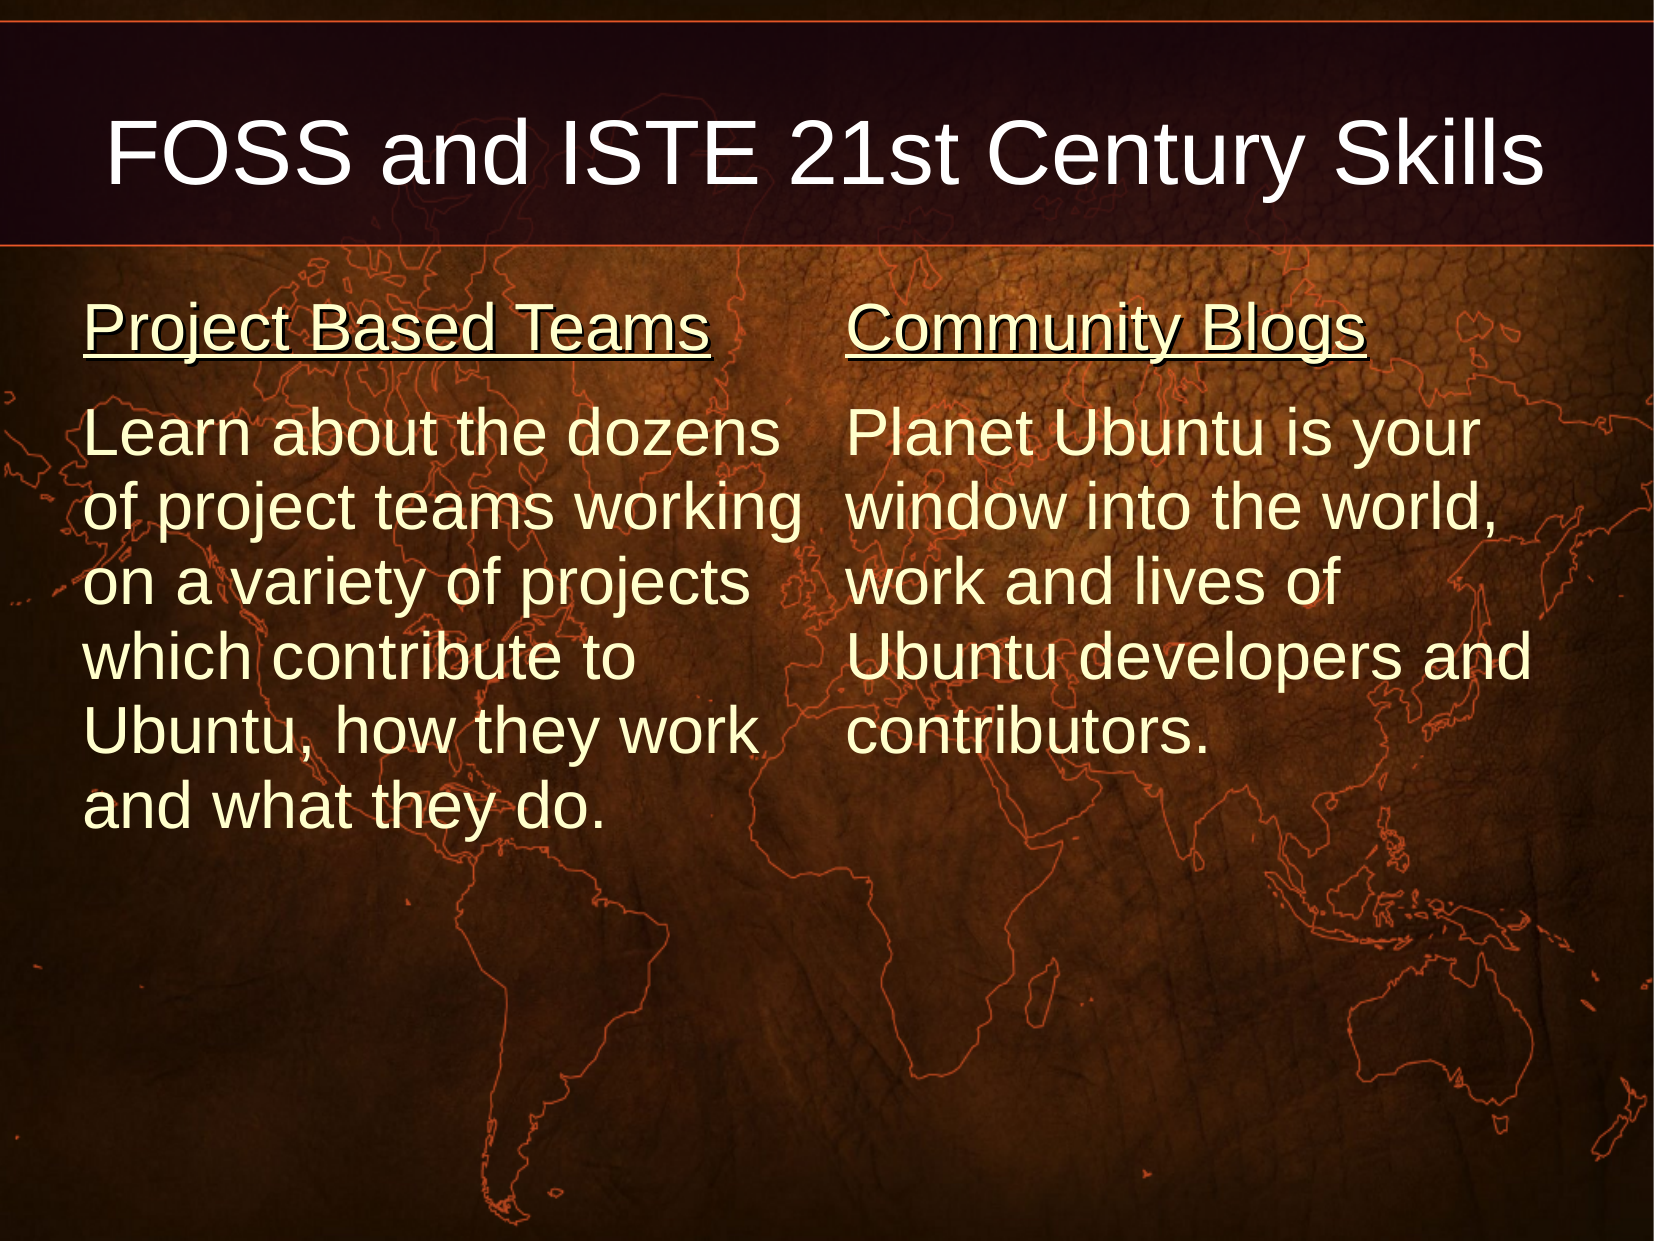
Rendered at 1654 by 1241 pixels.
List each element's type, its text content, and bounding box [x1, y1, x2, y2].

title FOSS and ISTE 21st Century Skills [82, 49, 1571, 257]
picture [0, 0, 1654, 1241]
list Community Blogs Planet Ubuntu is your window into the world, work and lives of Ubuntu developers and contributors. [845, 290, 1572, 1109]
list Project Based Teams Learn about the dozens of project teams working on a variety of projects which contribute to Ubuntu, how they work and what they do. [82, 290, 809, 1109]
